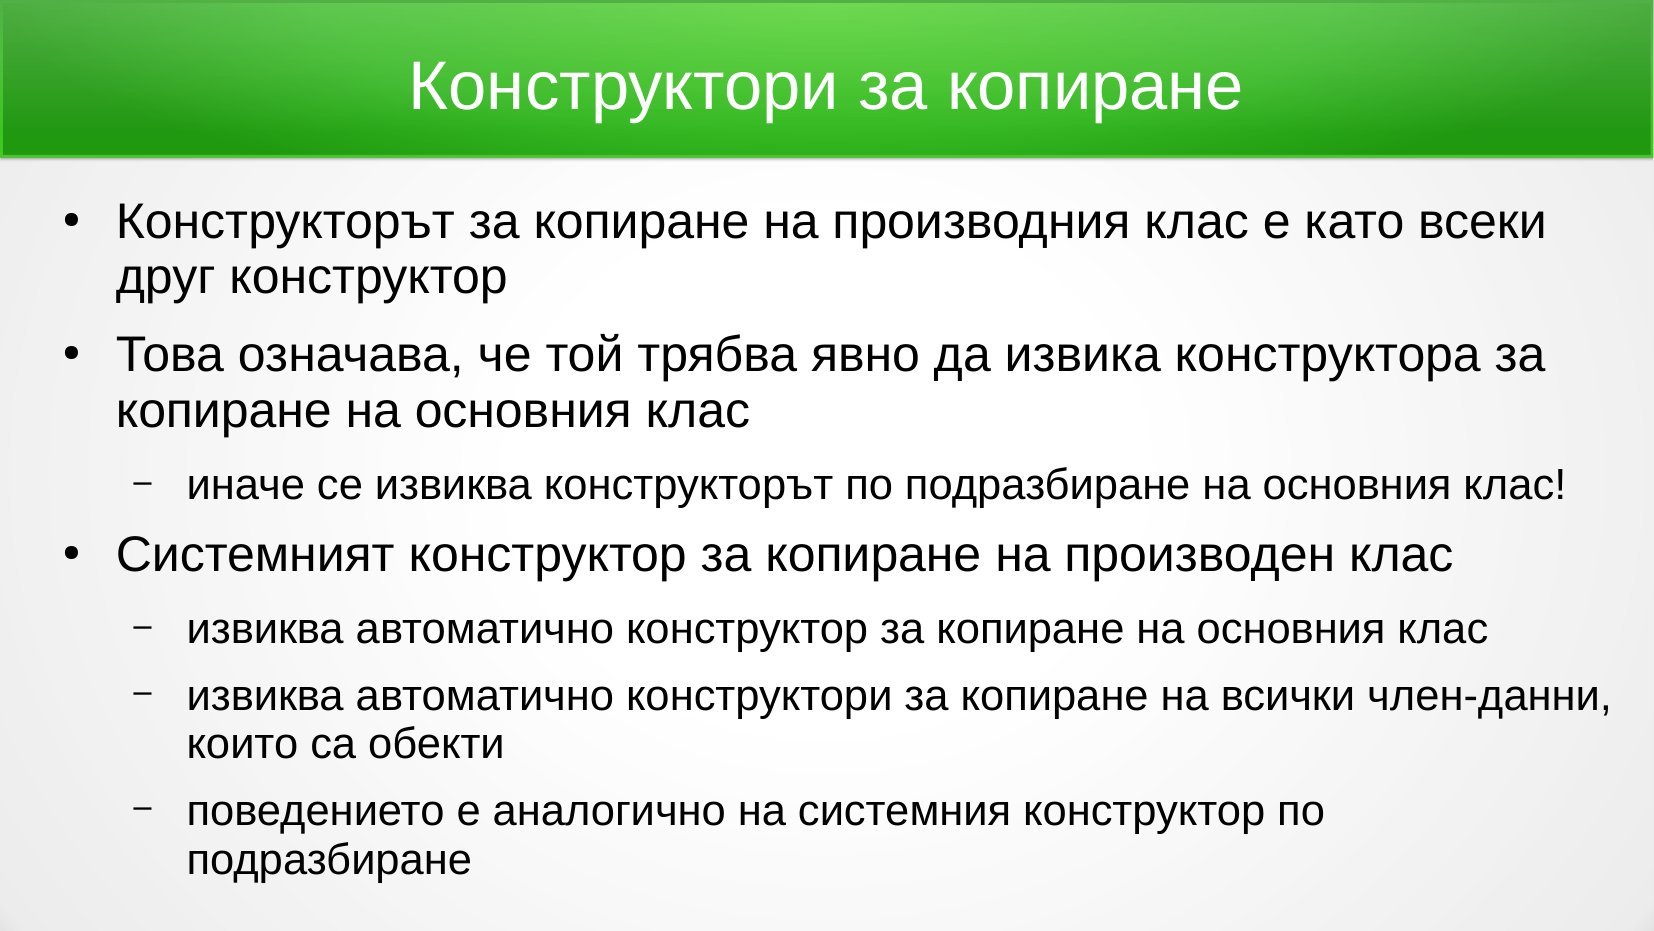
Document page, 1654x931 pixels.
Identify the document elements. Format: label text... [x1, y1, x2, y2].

list Конструкторът за копиране на производния клас е като всеки друг конструктор Това означава, че той трябва явно да извика конструктора за копиране на основния клас иначе се извиква конструкторът по подразбиране на основния клас! Системният конструктор за копиране на производен клас извиква автоматично конструктор за копиране на основния клас извиква автоматично конструктори за копиране на всички член-данни, които са обекти поведението е аналогично на системния конструктор по подразбиране [44, 192, 1619, 898]
title Конструктори за копиране [82, 37, 1571, 135]
